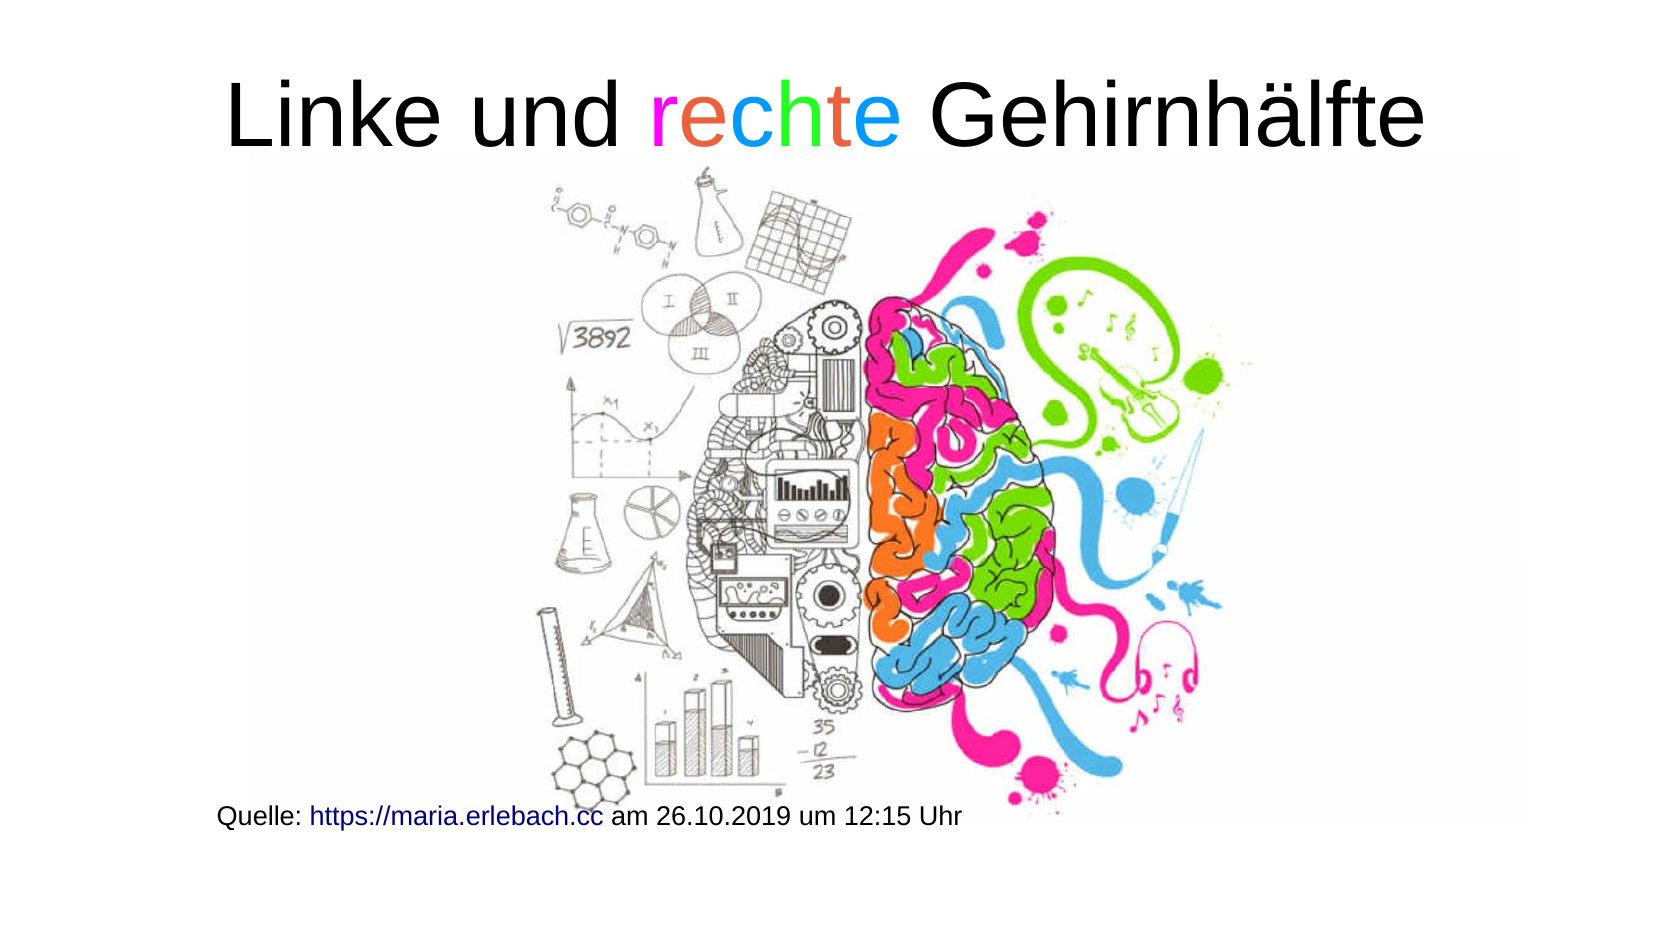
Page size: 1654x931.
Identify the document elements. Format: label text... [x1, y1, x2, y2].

title Linke und rechte Gehirnhälfte [82, 37, 1571, 193]
text_box Quelle: https://maria.erlebach.cc am 26.10.2019 um 12:15 Uhr [201, 793, 978, 839]
picture [248, 193, 1524, 827]
